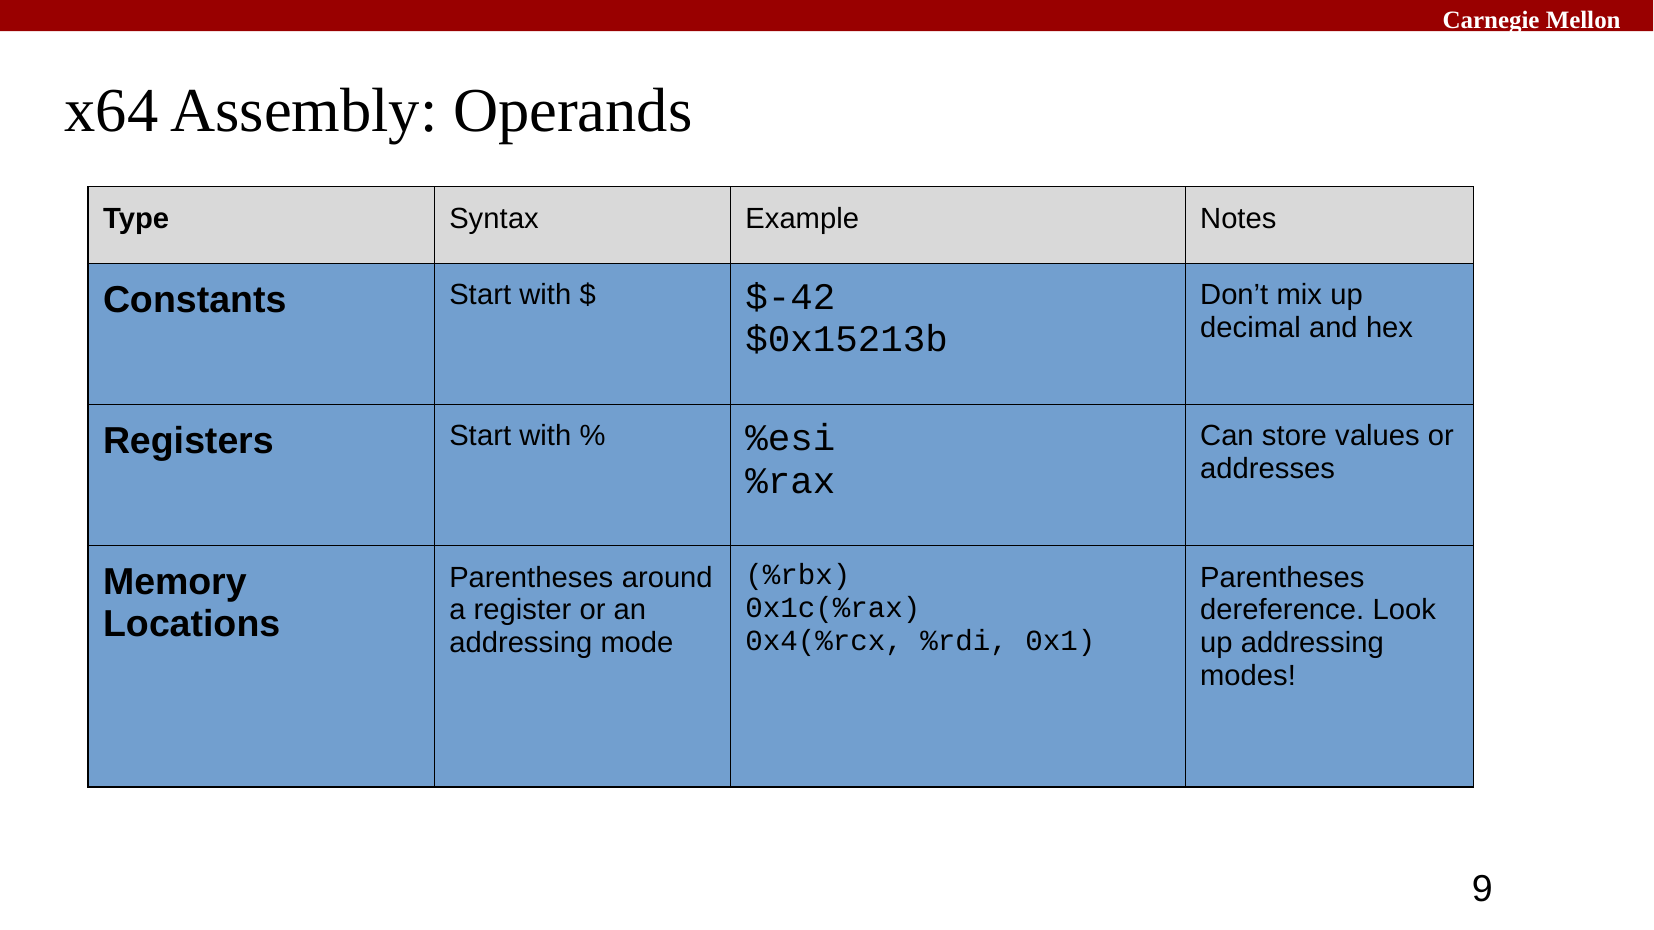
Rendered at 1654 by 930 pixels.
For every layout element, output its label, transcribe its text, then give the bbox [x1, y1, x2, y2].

table_cell Can store values or addresses [1186, 405, 1473, 545]
table_cell Don’t mix up decimal and hex [1186, 264, 1473, 404]
table_cell Start with $ [435, 264, 730, 404]
table_cell Start with % [435, 405, 730, 545]
table_cell Constants [89, 264, 434, 404]
title x64 Assembly: Operands [64, 58, 1576, 163]
table_cell Parentheses dereference. Look up addressing modes! [1186, 546, 1473, 786]
table_cell %esi %rax [731, 405, 1185, 545]
table_cell Memory Locations [89, 546, 434, 786]
table_cell Parentheses around a register or an addressing mode [435, 546, 730, 786]
table_header Type [89, 187, 434, 263]
table_header Notes [1186, 187, 1473, 263]
table_header Syntax [435, 187, 730, 263]
table_cell (%rbx) 0x1c(%rax) 0x4(%rcx, %rdi, 0x1) [731, 546, 1185, 786]
table_cell Registers [89, 405, 434, 545]
table_cell $-42 $0x15213b [731, 264, 1185, 404]
table_header Example [731, 187, 1185, 263]
